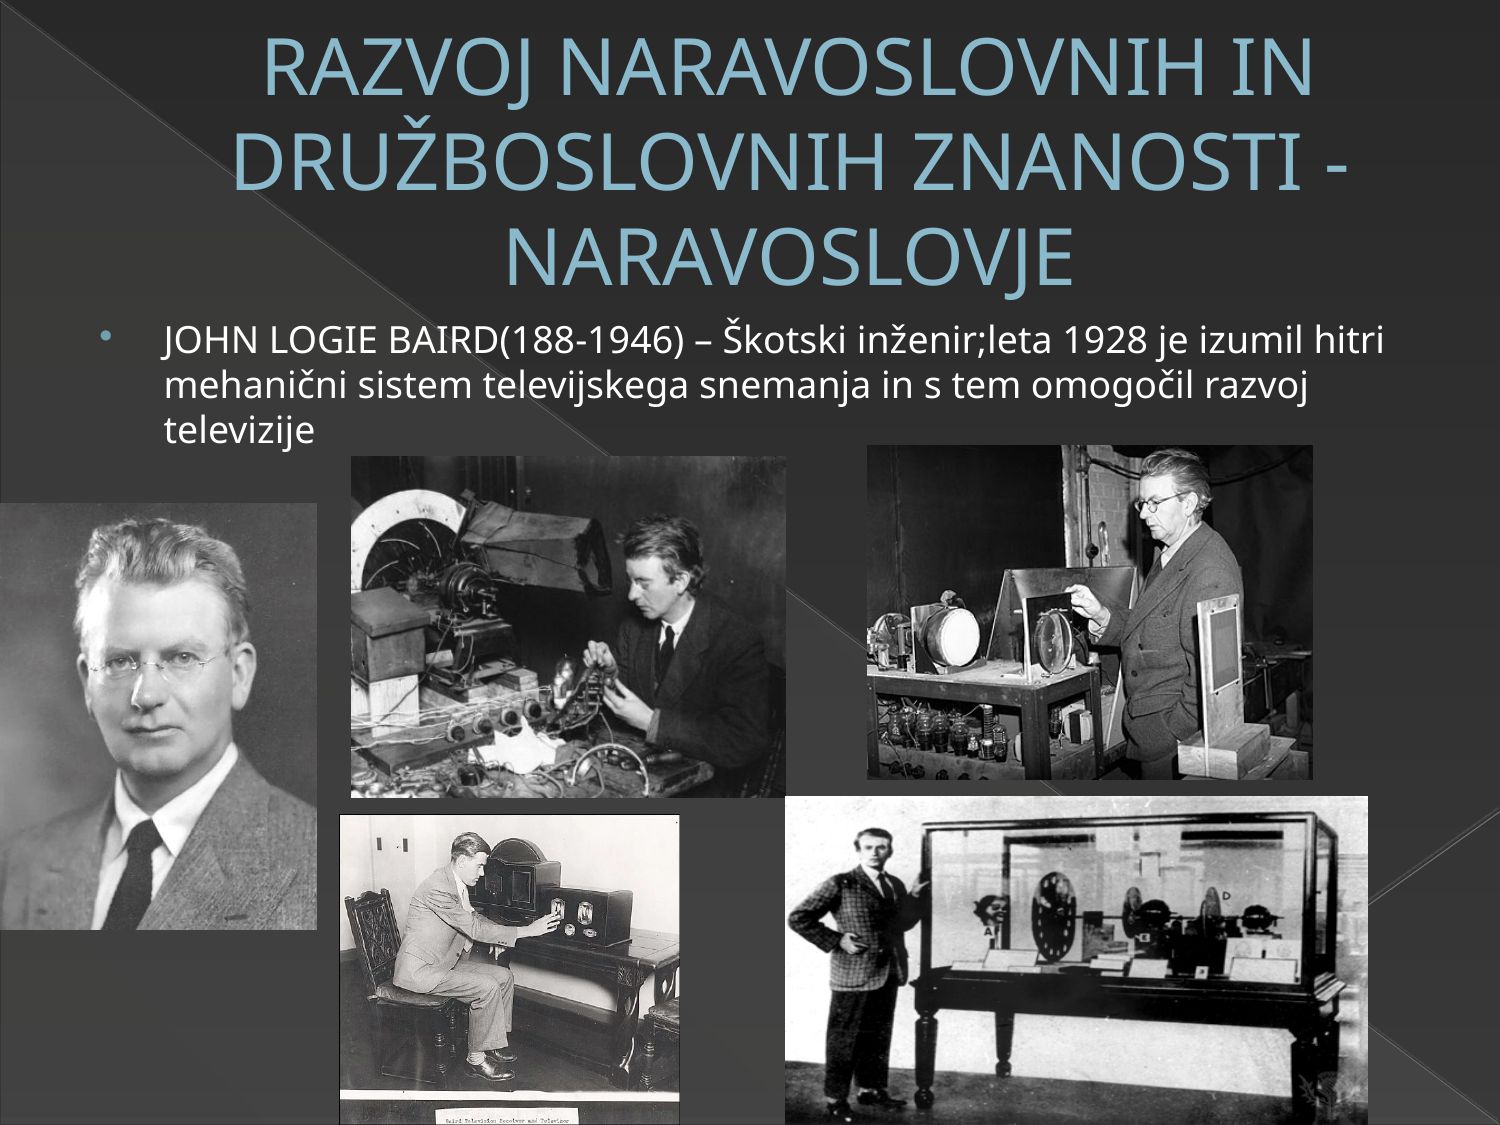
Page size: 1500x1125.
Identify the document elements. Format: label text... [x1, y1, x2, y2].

picture [867, 445, 1313, 780]
list JOHN LOGIE BAIRD(188-1946) – Škotski inženir;leta 1928 je izumil hitri mehanični sistem televijskega snemanja in s tem omogočil razvoj televizije [75, 308, 1425, 1059]
title RAZVOJ NARAVOSLOVNIH IN DRUŽBOSLOVNIH ZNANOSTI - NARAVOSLOVJE [75, 43, 1425, 274]
picture [351, 456, 1368, 1125]
picture [0, 503, 317, 930]
picture [339, 814, 680, 1125]
